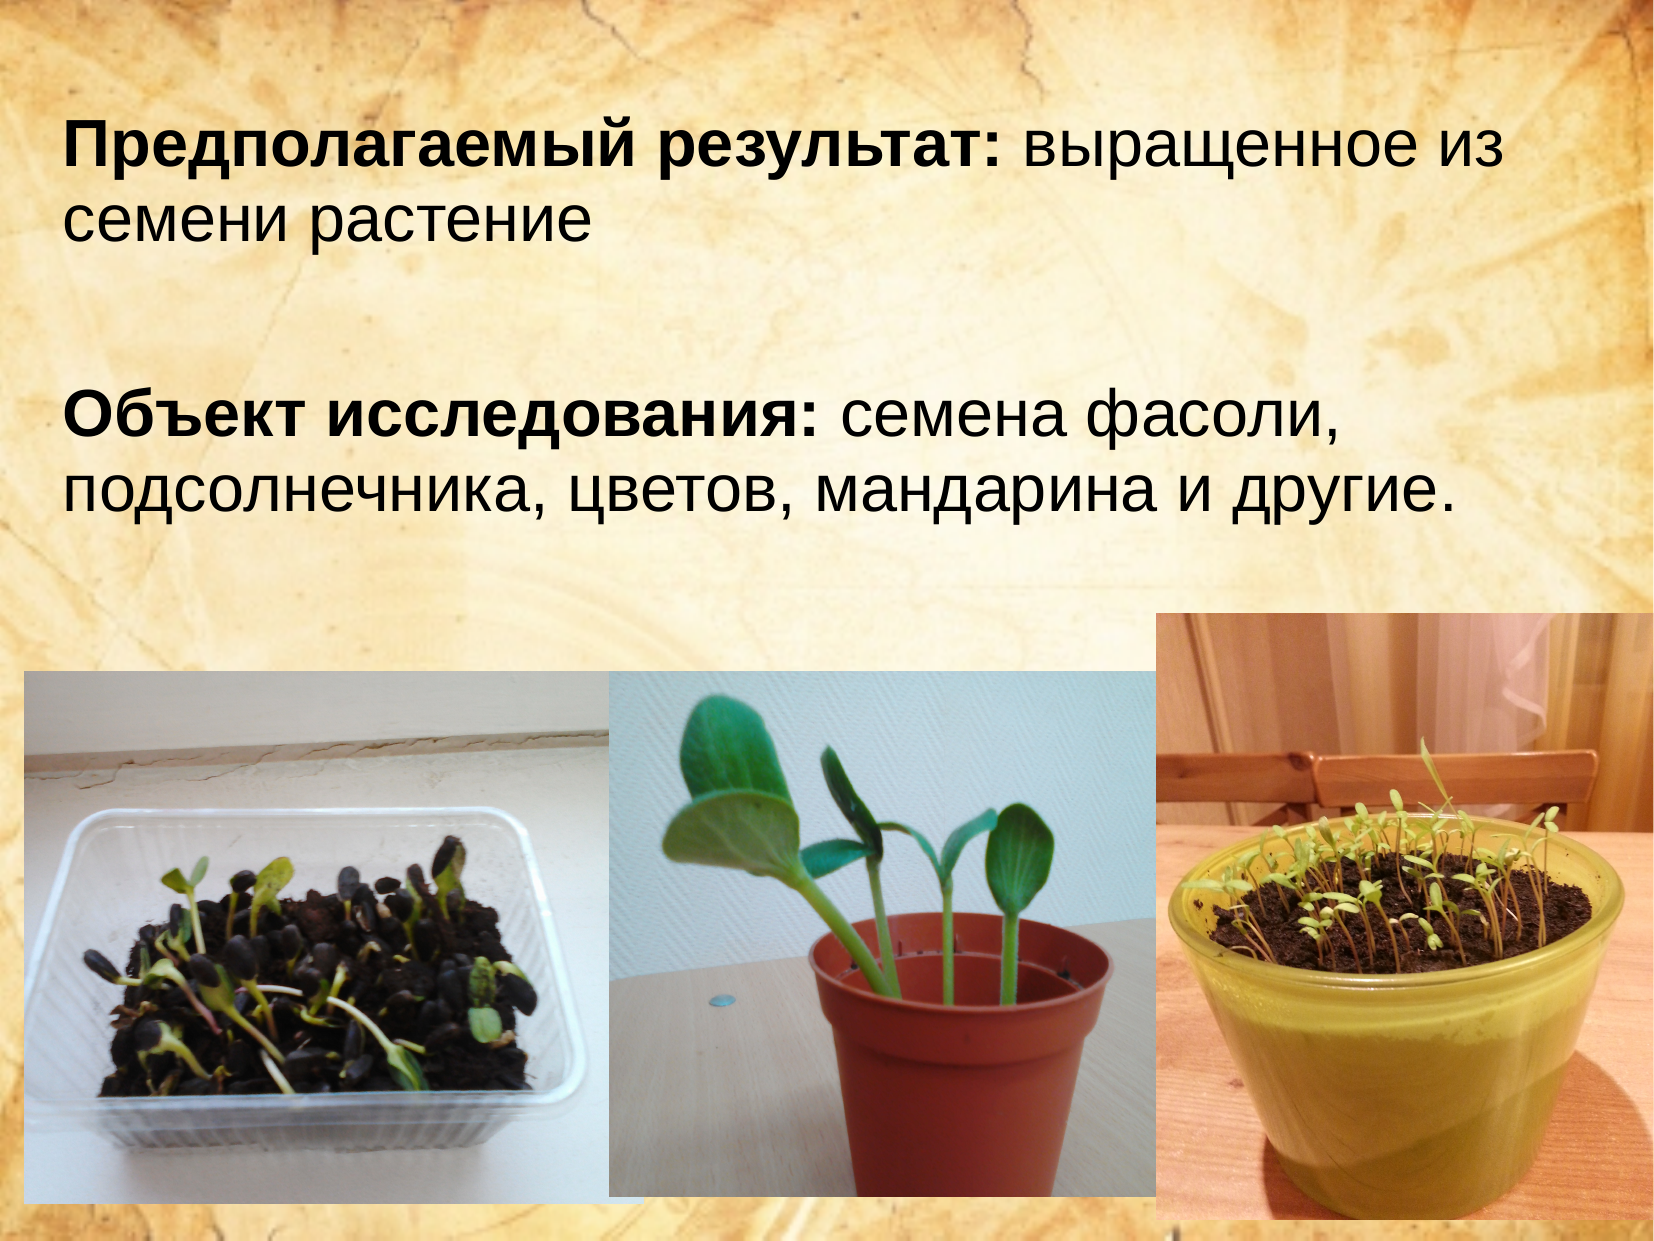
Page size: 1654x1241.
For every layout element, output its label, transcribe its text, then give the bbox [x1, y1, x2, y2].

text_box Предполагаемый результат: выращенное из семени растение Объект исследования: семена фасоли, подсолнечника, цветов, мандарина и другие. [48, 98, 1617, 653]
picture [0, 0, 1654, 1241]
